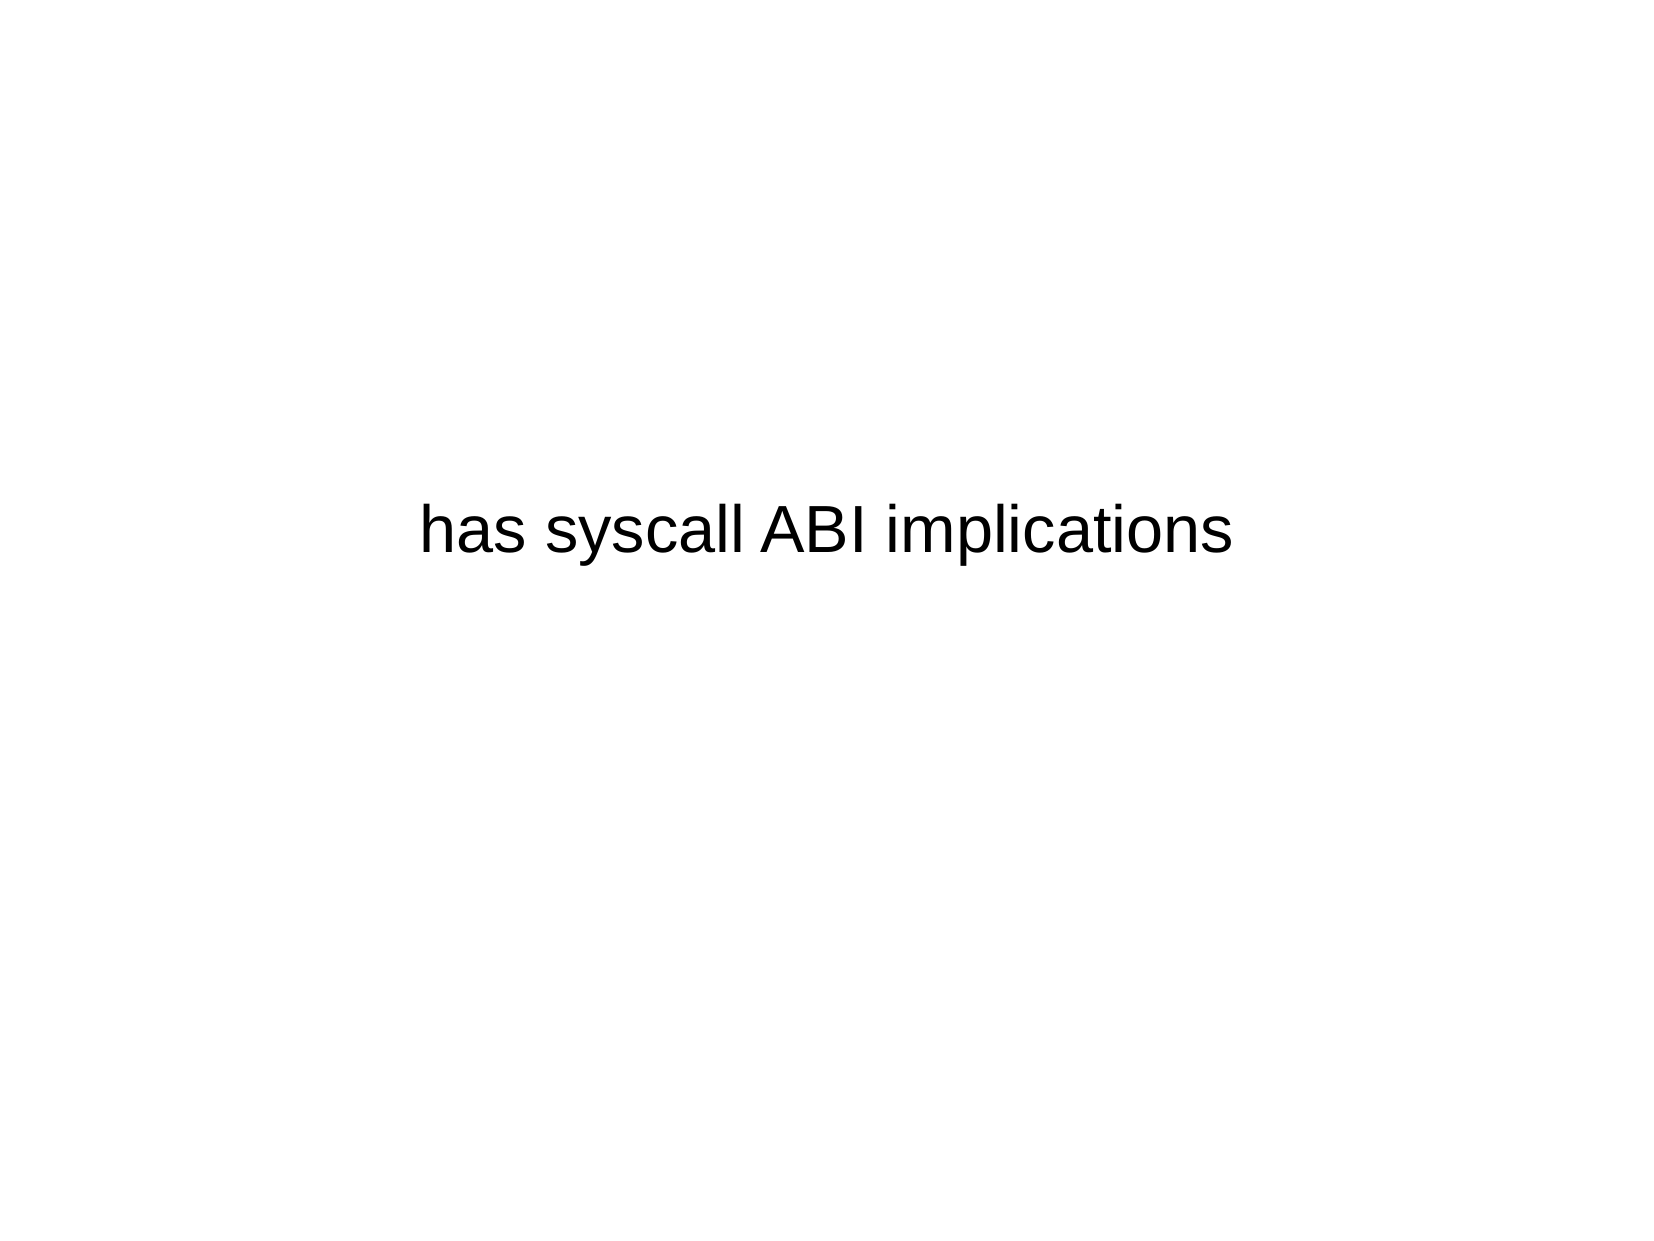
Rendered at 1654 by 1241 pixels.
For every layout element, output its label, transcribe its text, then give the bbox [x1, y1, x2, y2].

subtitle has syscall ABI implications [82, 49, 1571, 1010]
